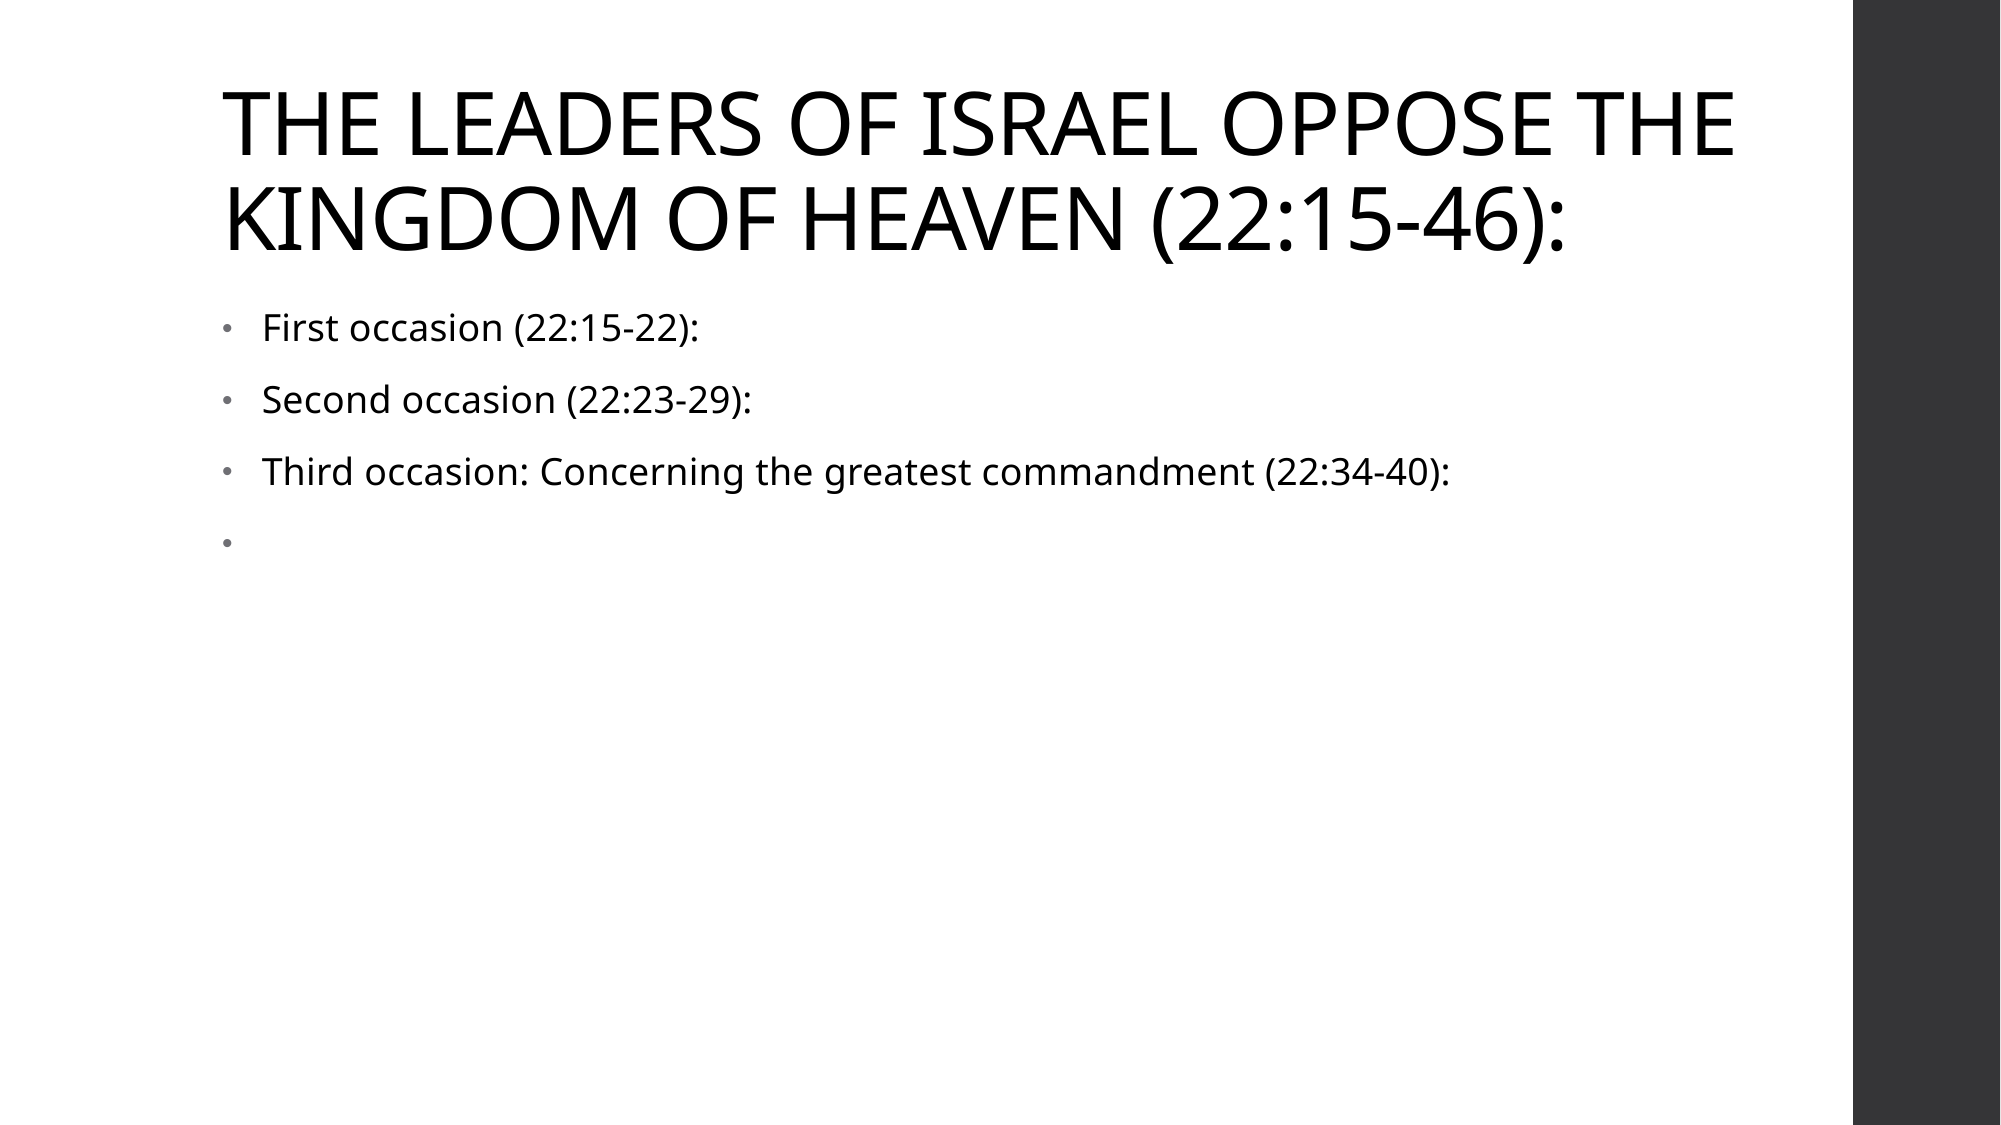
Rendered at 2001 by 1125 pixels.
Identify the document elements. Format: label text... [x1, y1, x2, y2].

list First occasion (22:15-22): Second occasion (22:23-29): Third occasion: Concerning the greatest commandment (22:34-40): [206, 299, 1617, 1014]
title THE LEADERS OF ISRAEL OPPOSE THE KINGDOM OF HEAVEN (22:15-46): [206, 60, 1797, 278]
